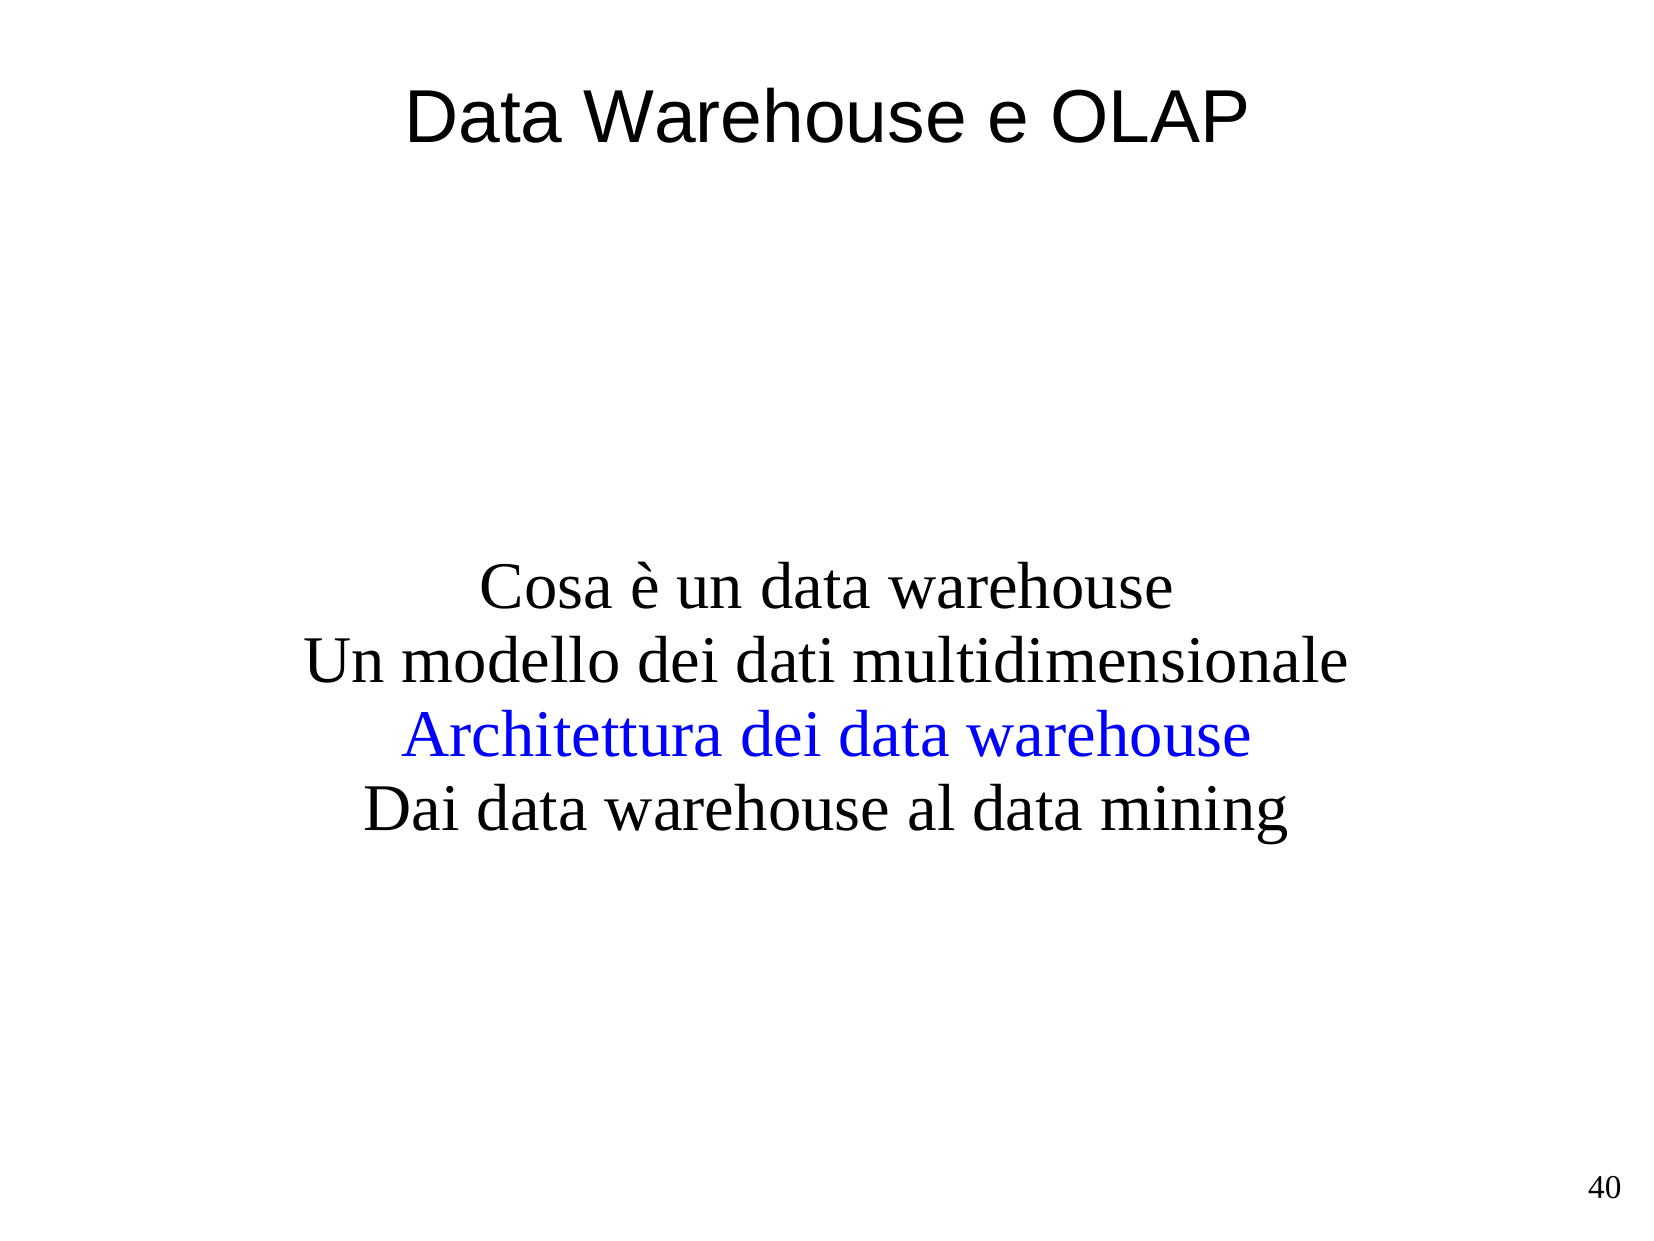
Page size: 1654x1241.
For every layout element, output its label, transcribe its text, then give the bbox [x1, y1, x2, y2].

subtitle Cosa è un data warehouse Un modello dei dati multidimensionale Architettura dei data warehouse Dai data warehouse al data mining [87, 223, 1568, 1171]
title Data Warehouse e OLAP [92, 49, 1563, 185]
